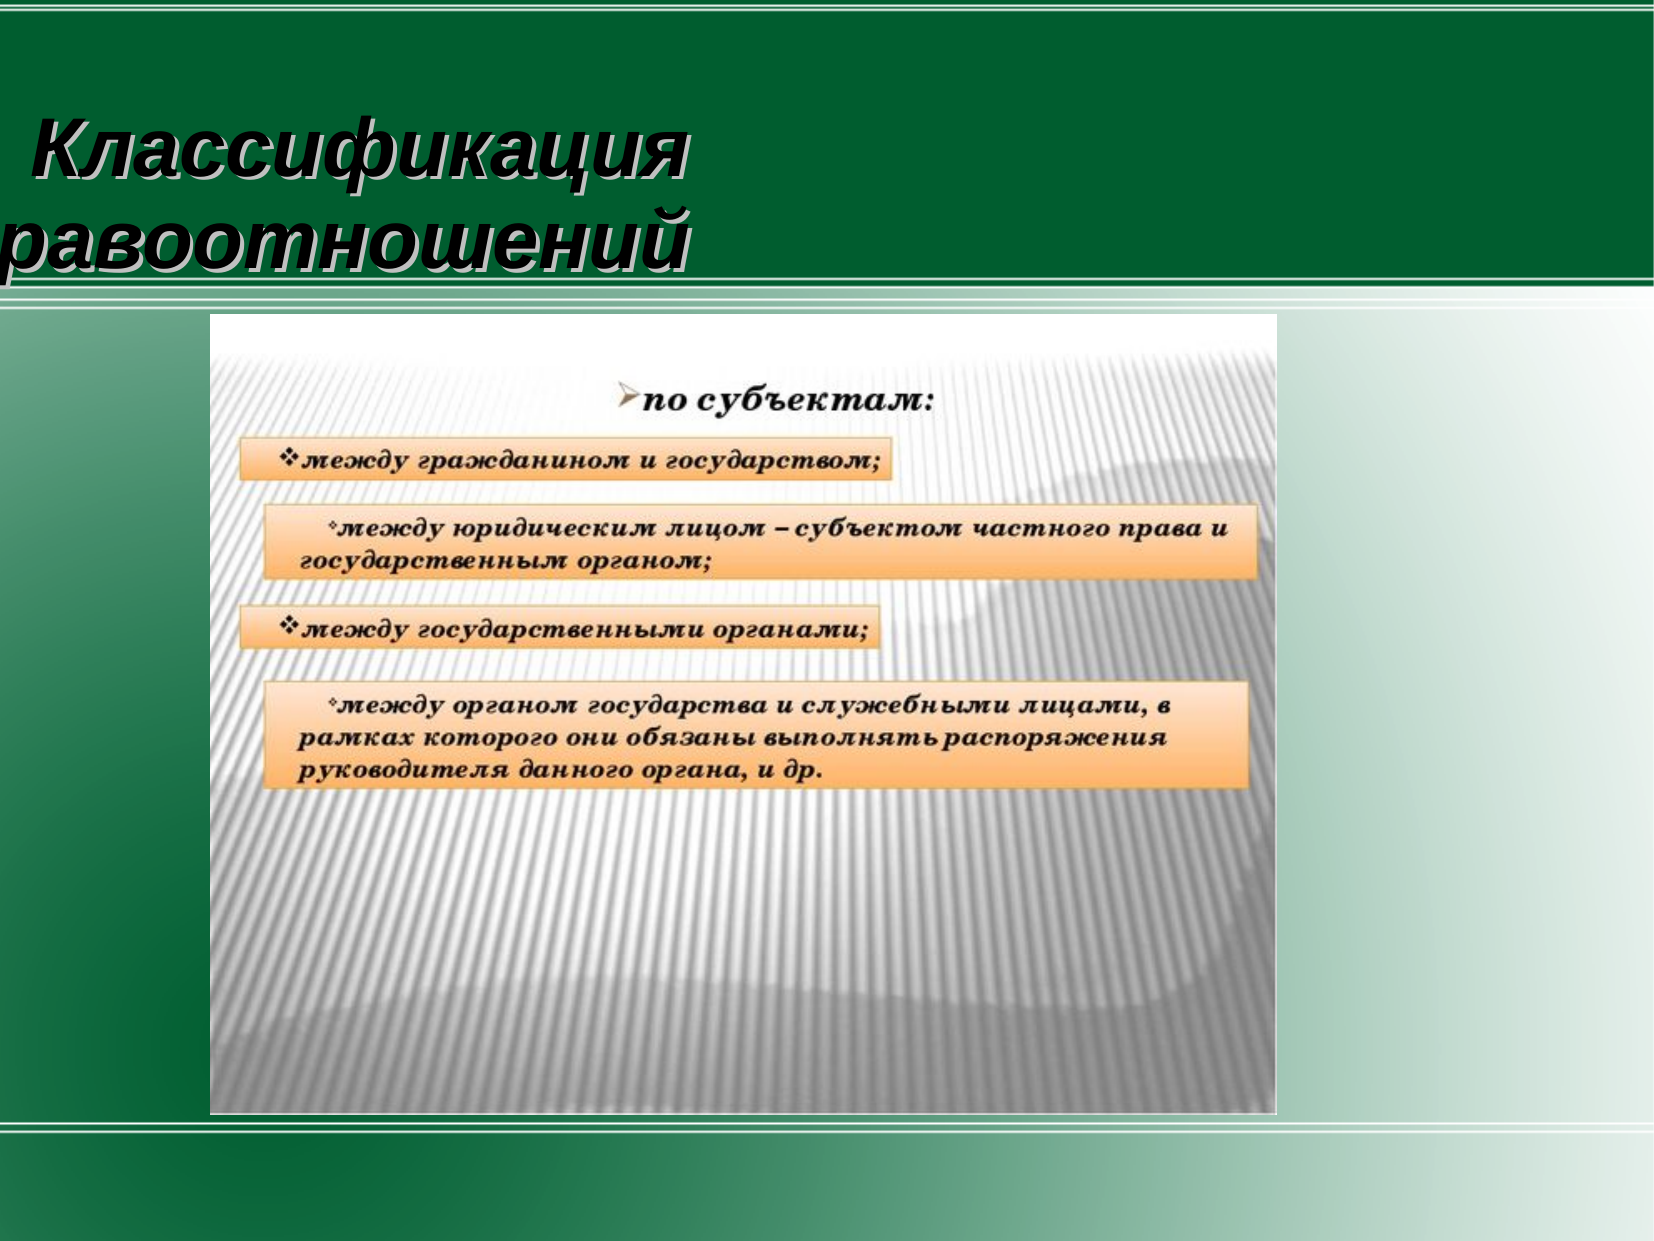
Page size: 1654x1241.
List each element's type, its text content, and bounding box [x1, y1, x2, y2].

picture [210, 314, 1277, 1115]
text_box Классификация правоотношений [0, 93, 1234, 302]
